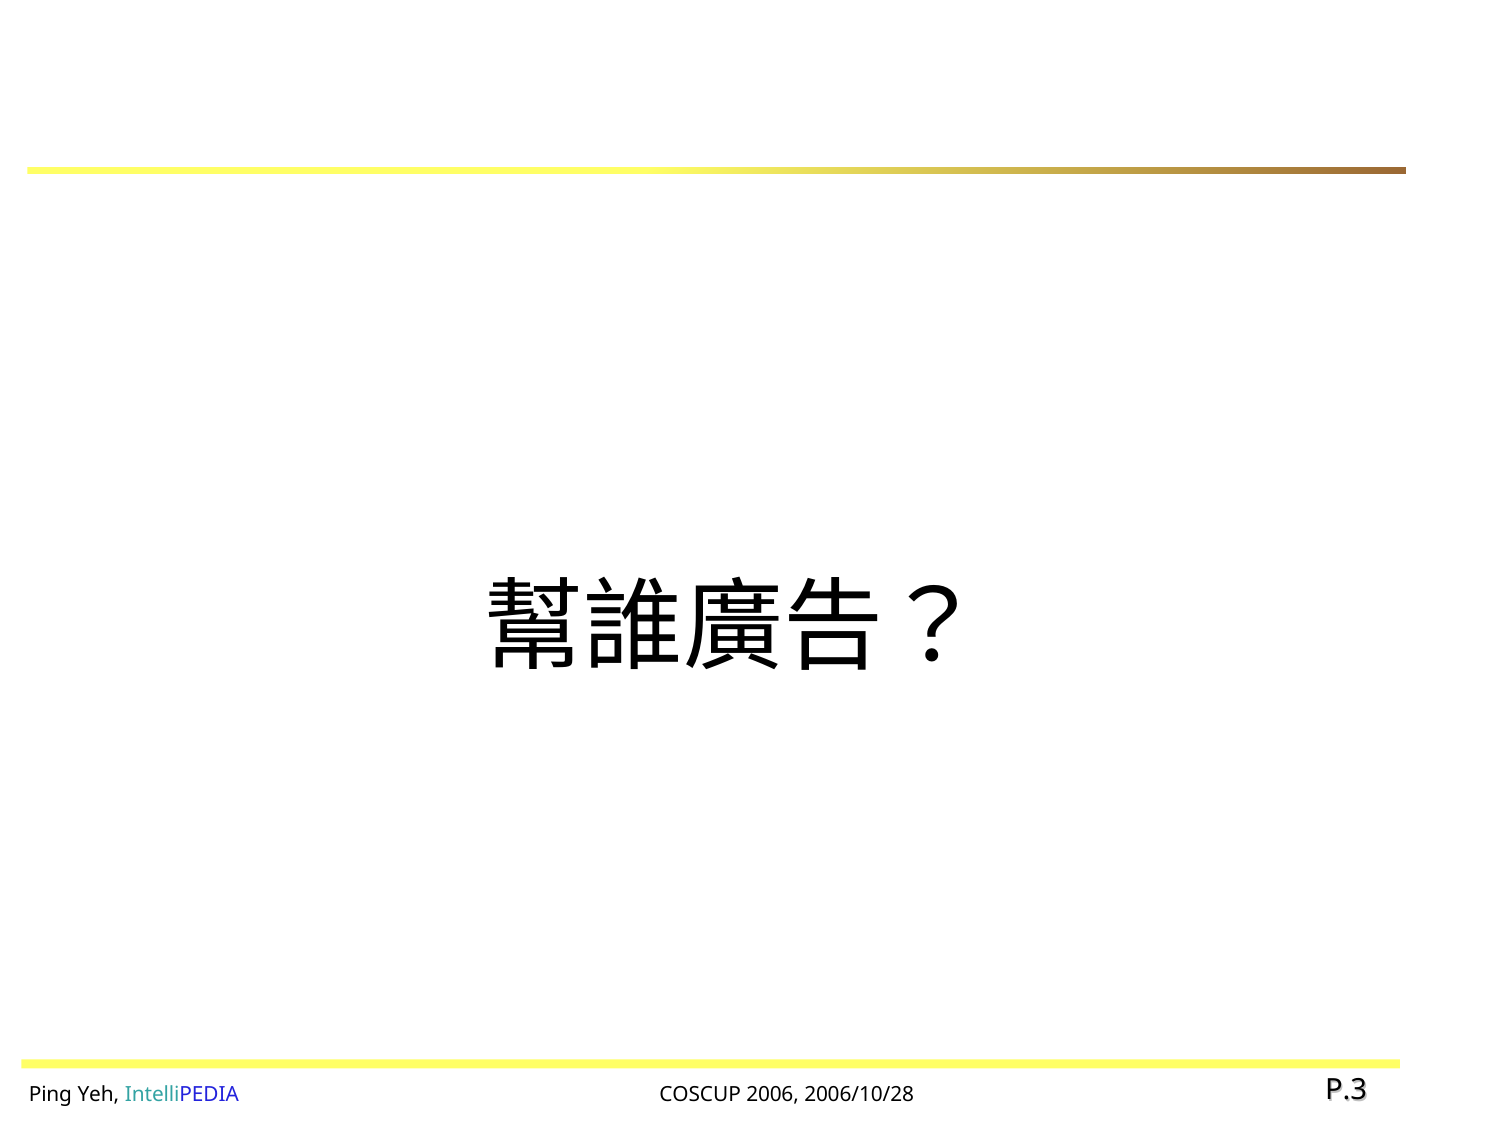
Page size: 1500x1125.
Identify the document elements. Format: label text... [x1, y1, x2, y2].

subtitle 幫誰廣告？ [58, 236, 1409, 1001]
